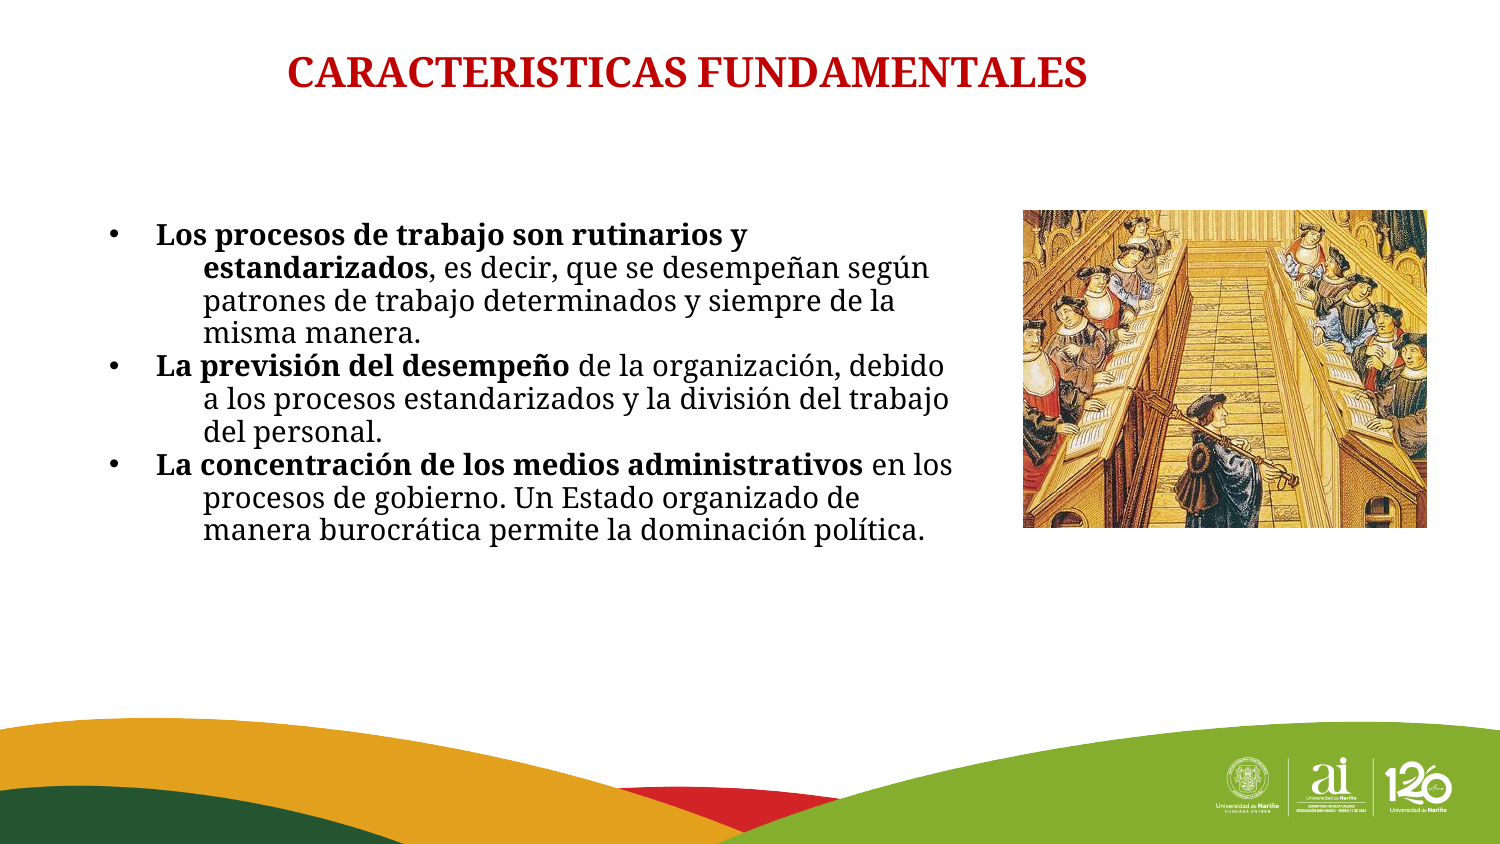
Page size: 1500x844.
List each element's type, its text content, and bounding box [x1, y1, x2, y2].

picture [0, 6, 1500, 844]
text_box Los procesos de trabajo son rutinarios y estandarizados, es decir, que se desempeñan según patrones de trabajo determinados y siempre de la misma manera.​ La previsión del desempeño de la organización, debido a los procesos estandarizados y la división del trabajo del personal.​ La concentración de los medios administrativos en los procesos de gobierno. Un Estado organizado de manera burocrática permite la dominación política.​ ​ [94, 210, 978, 603]
text_box CARACTERISTICAS FUNDAMENTALES [271, 38, 1225, 105]
